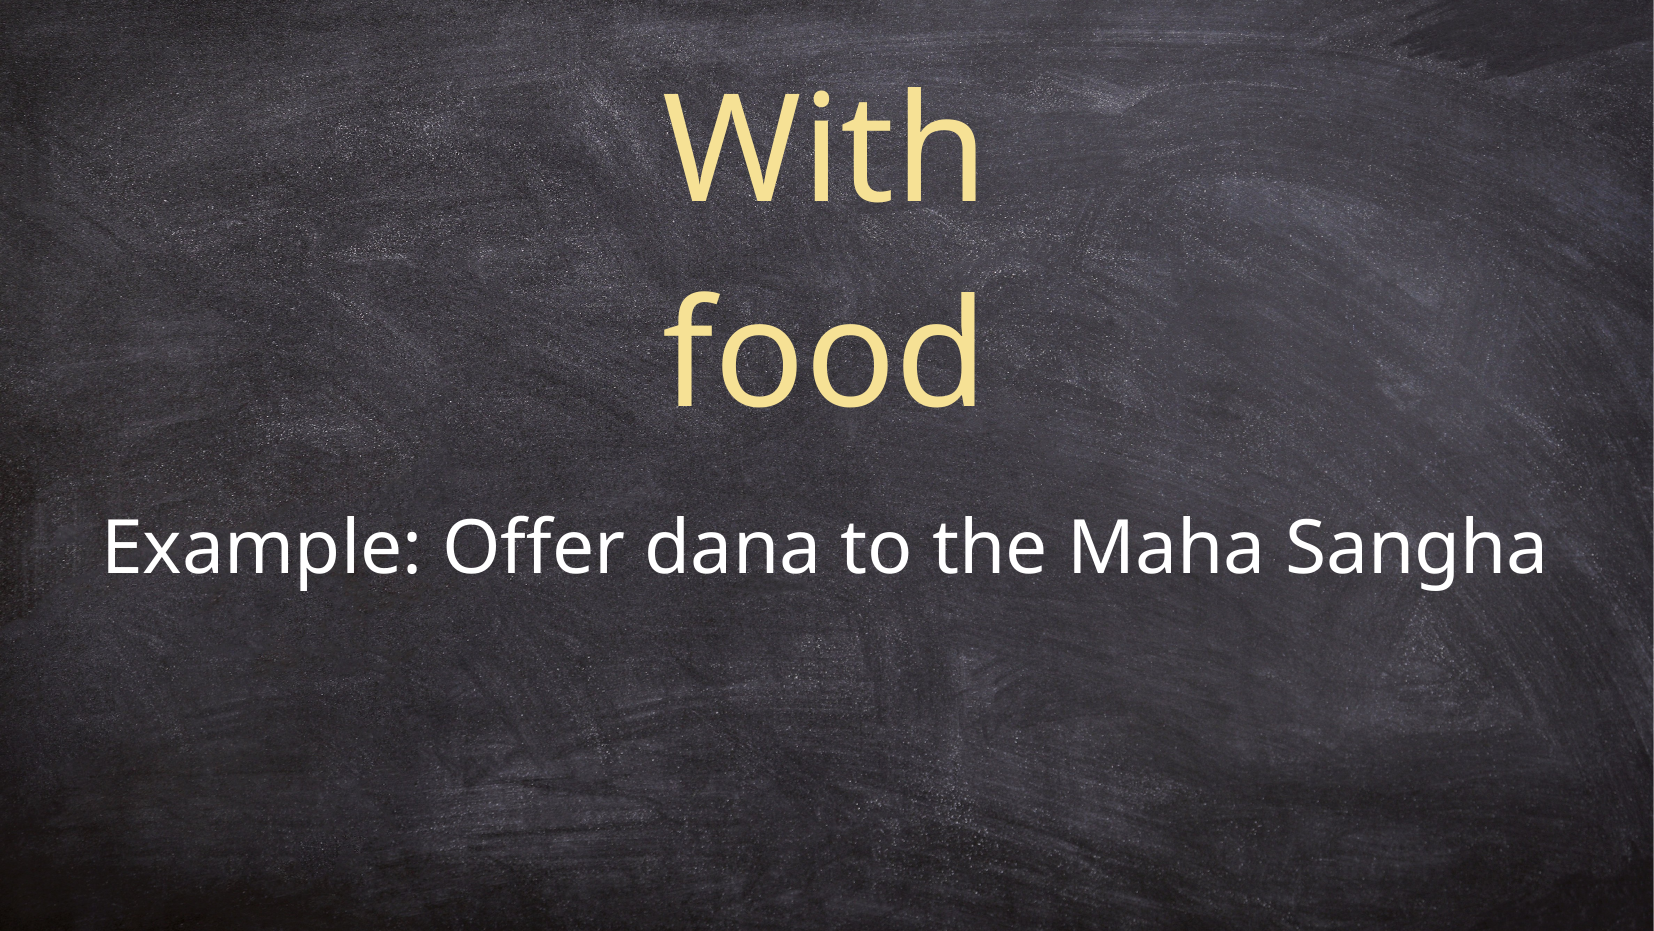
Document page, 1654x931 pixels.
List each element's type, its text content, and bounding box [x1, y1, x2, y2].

picture [0, 0, 1654, 931]
subtitle With food Example: Offer dana to the Maha Sangha [81, 41, 1570, 875]
